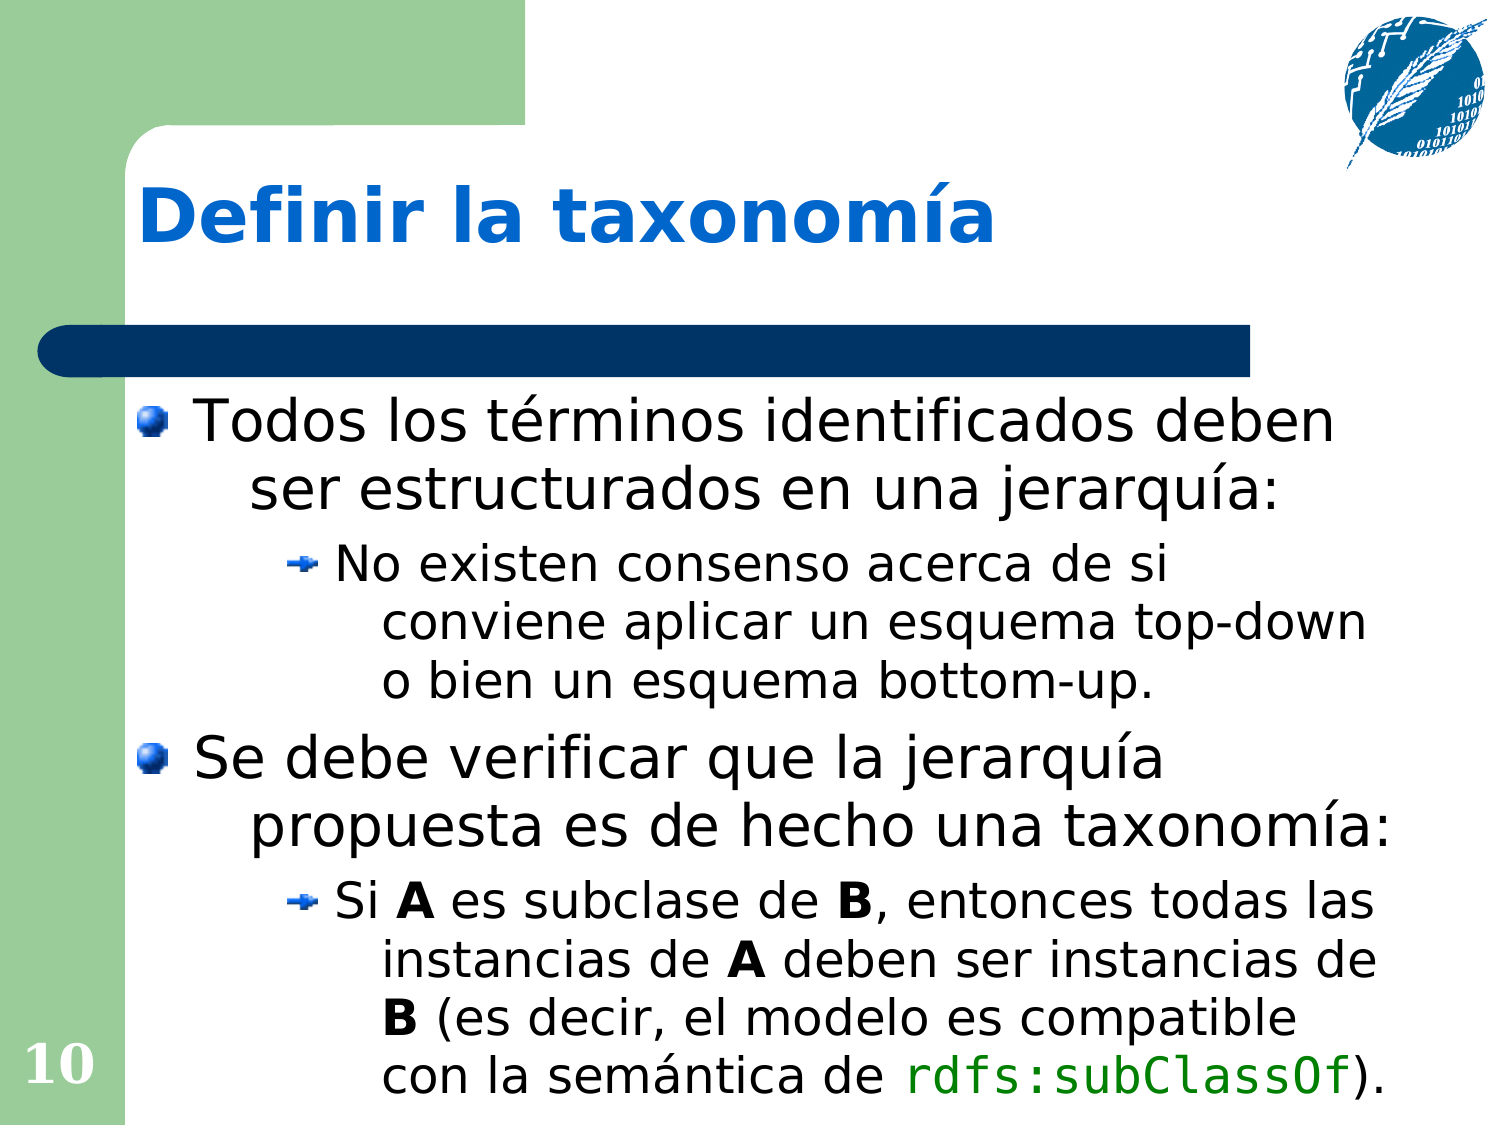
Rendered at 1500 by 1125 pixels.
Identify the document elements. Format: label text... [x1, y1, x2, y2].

picture [1433, 139, 1440, 147]
picture [1416, 140, 1425, 149]
picture [1427, 138, 1431, 148]
picture [1436, 127, 1450, 136]
list Todos los términos identificados deben ser estructurados en una jerarquía: No existen consenso acerca de si conviene aplicar un esquema top-down o bien un esquema bottom-up. Se debe verificar que la jerarquía propuesta es de hecho una taxonomía: Si A es subclase de B, entonces todas las instancias de A deben ser instancias de B (es decir, el modelo es compatible con la semántica de rdfs:subClassOf). [137, 387, 1400, 1106]
picture [1341, 15, 1487, 172]
title Definir la taxonomía [136, 136, 1414, 301]
